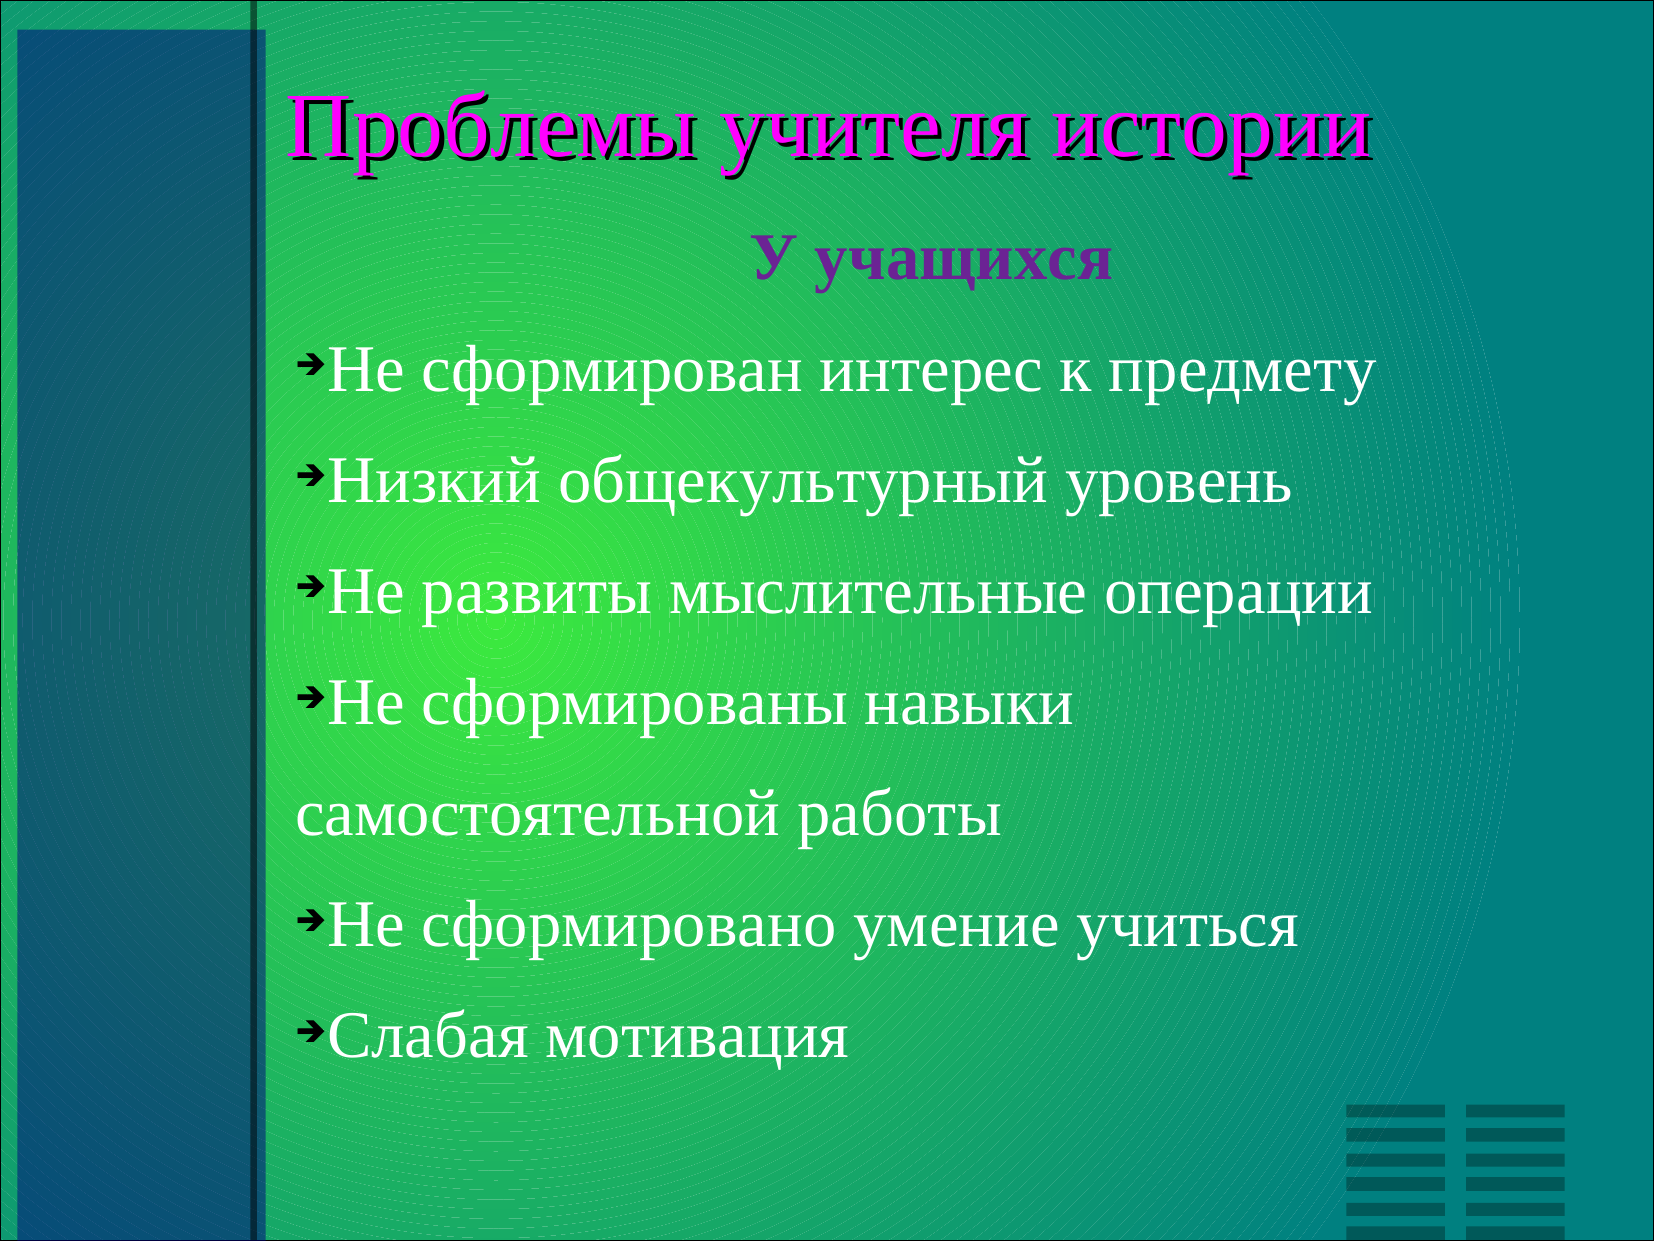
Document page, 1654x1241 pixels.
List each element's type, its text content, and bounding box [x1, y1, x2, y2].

subtitle У учащихся Не сформирован интерес к предмету Низкий общекультурный уровень Не развиты мыслительные операции Не сформированы навыки самостоятельной работы Не сформировано умение учиться Слабая мотивация [295, 220, 1536, 1073]
title Проблемы учителя истории [123, 29, 1536, 222]
